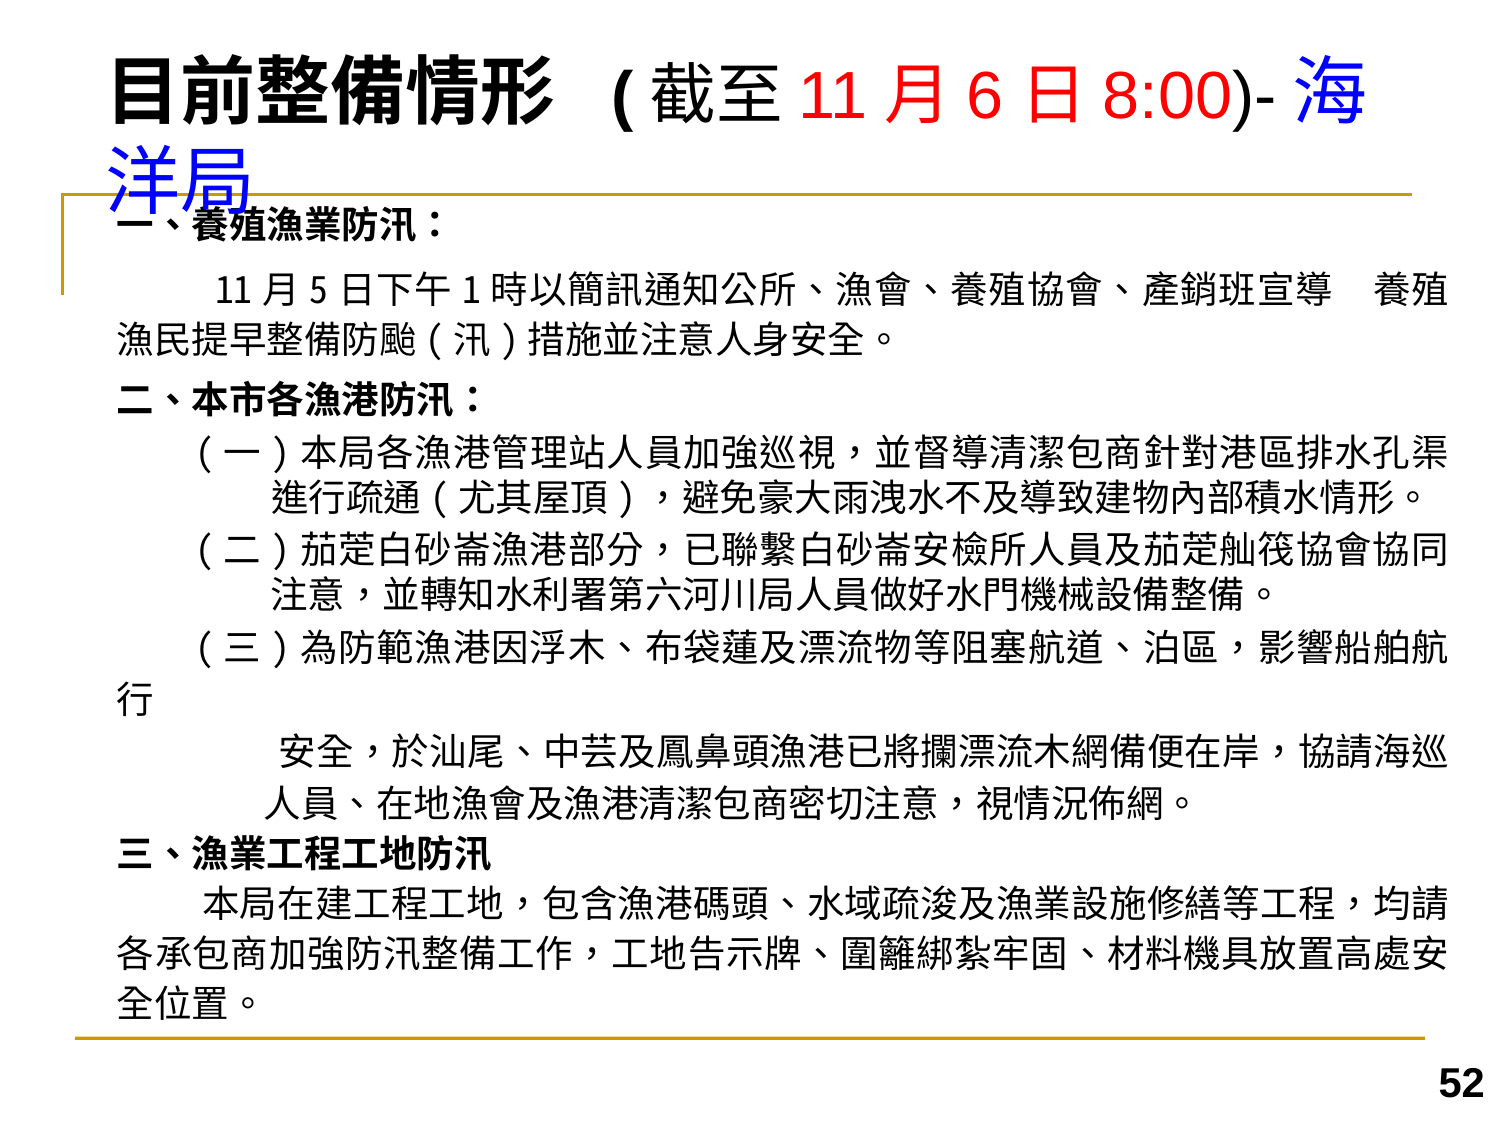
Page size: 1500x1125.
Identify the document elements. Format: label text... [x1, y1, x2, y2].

list 一、養殖漁業防汛： 11月5日下午1時以簡訊通知公所、漁會、養殖協會、產銷班宣導 養殖漁民提早整備防颱(汛)措施並注意人身安全。 二、本市各漁港防汛： (一)本局各漁港管理站人員加強巡視，並督導清潔包商針對港區排水孔渠進行疏通(尤其屋頂)，避免豪大雨洩水不及導致建物內部積水情形。 (二)茄萣白砂崙漁港部分，已聯繫白砂崙安檢所人員及茄萣舢筏協會協同注意，並轉知水利署第六河川局人員做好水門機械設備整備。 (三)為防範漁港因浮木、布袋蓮及漂流物等阻塞航道、泊區，影響船舶航行 安全，於汕尾、中芸及鳳鼻頭漁港已將攔漂流木網備便在岸，協請海巡人員、在地漁會及漁港清潔包商密切注意，視情況佈網。 三、漁業工程工地防汛 本局在建工程工地，包含漁港碼頭、水域疏浚及漁業設施修繕等工程，均請各承包商加強防汛整備工作，工地告示牌、圍籬綁紮牢固、材料機具放置高處安全位置。 [101, 193, 1464, 1062]
slide_number <編號> [1149, 1048, 1500, 1125]
text_box 目前整備情形 (截至11月6日8:00)-海洋局 [90, 35, 1441, 182]
